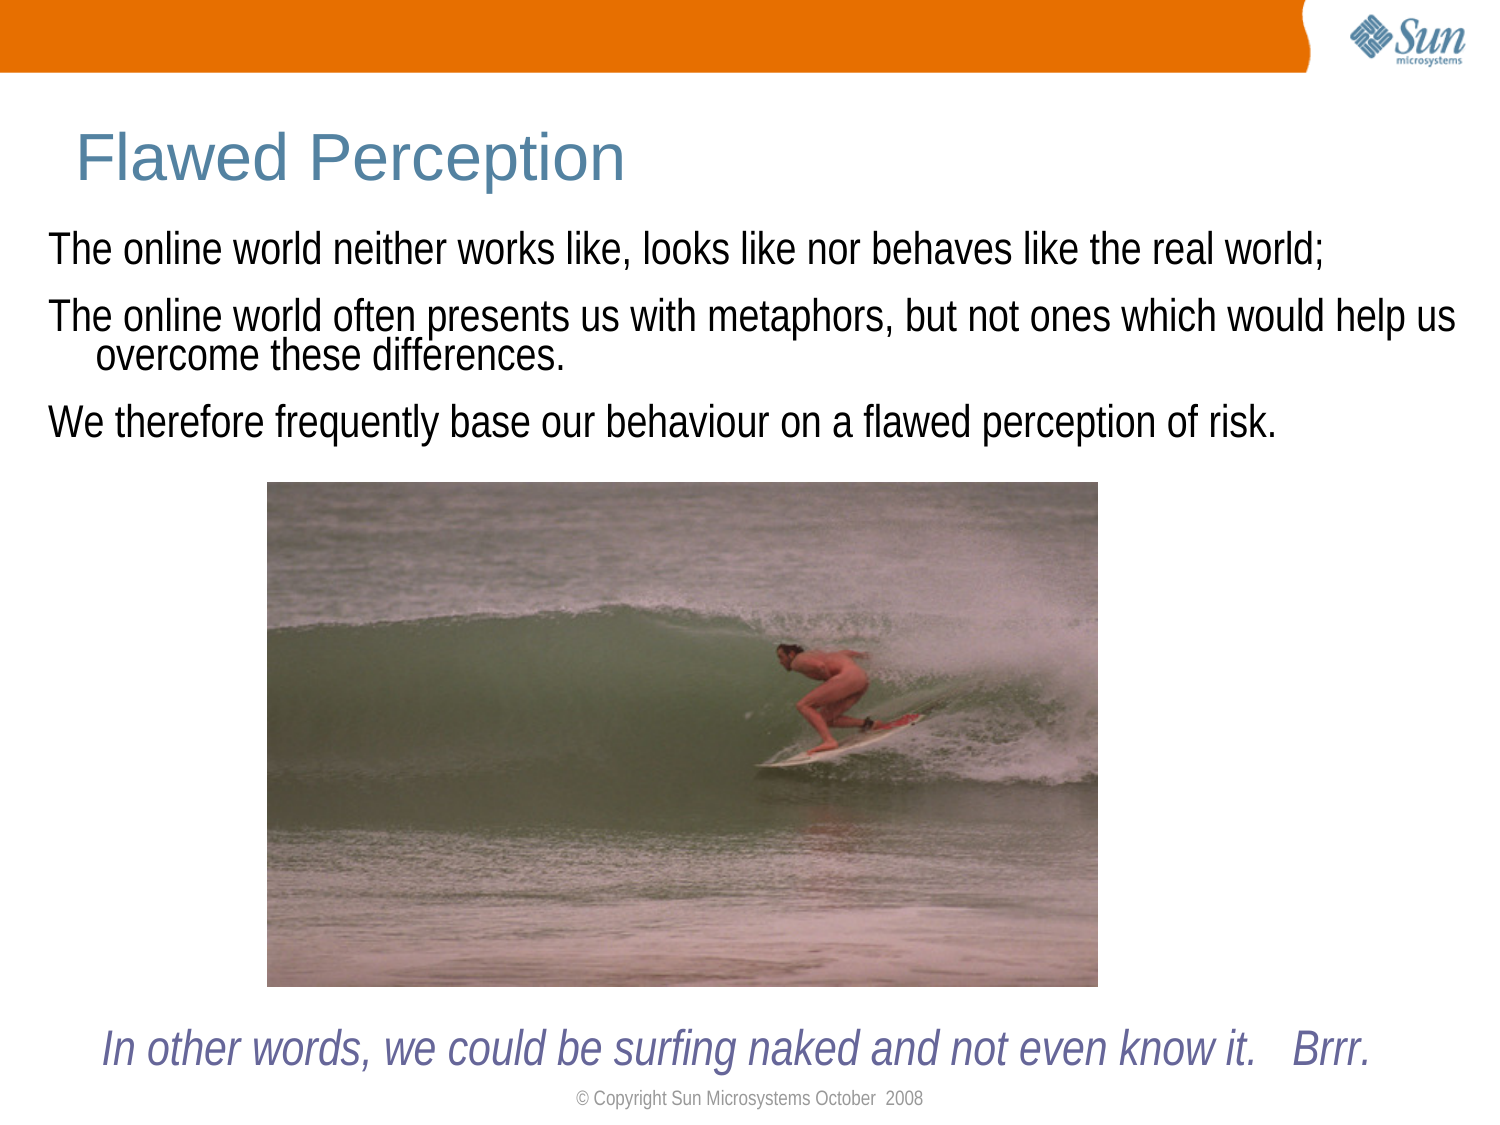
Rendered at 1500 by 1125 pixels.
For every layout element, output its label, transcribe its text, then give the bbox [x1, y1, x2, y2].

text_box In other words, we could be surfing naked and not even know it. Brrr. [82, 1031, 1410, 1075]
title Flawed Perception [75, 122, 1437, 228]
picture [267, 482, 1098, 987]
picture [0, 0, 1500, 75]
list The online world neither works like, looks like nor behaves like the real world; The online world often presents us with metaphors, but not ones which would help us overcome these differences. We therefore frequently base our behaviour on a flawed perception of risk. [29, 233, 1476, 497]
